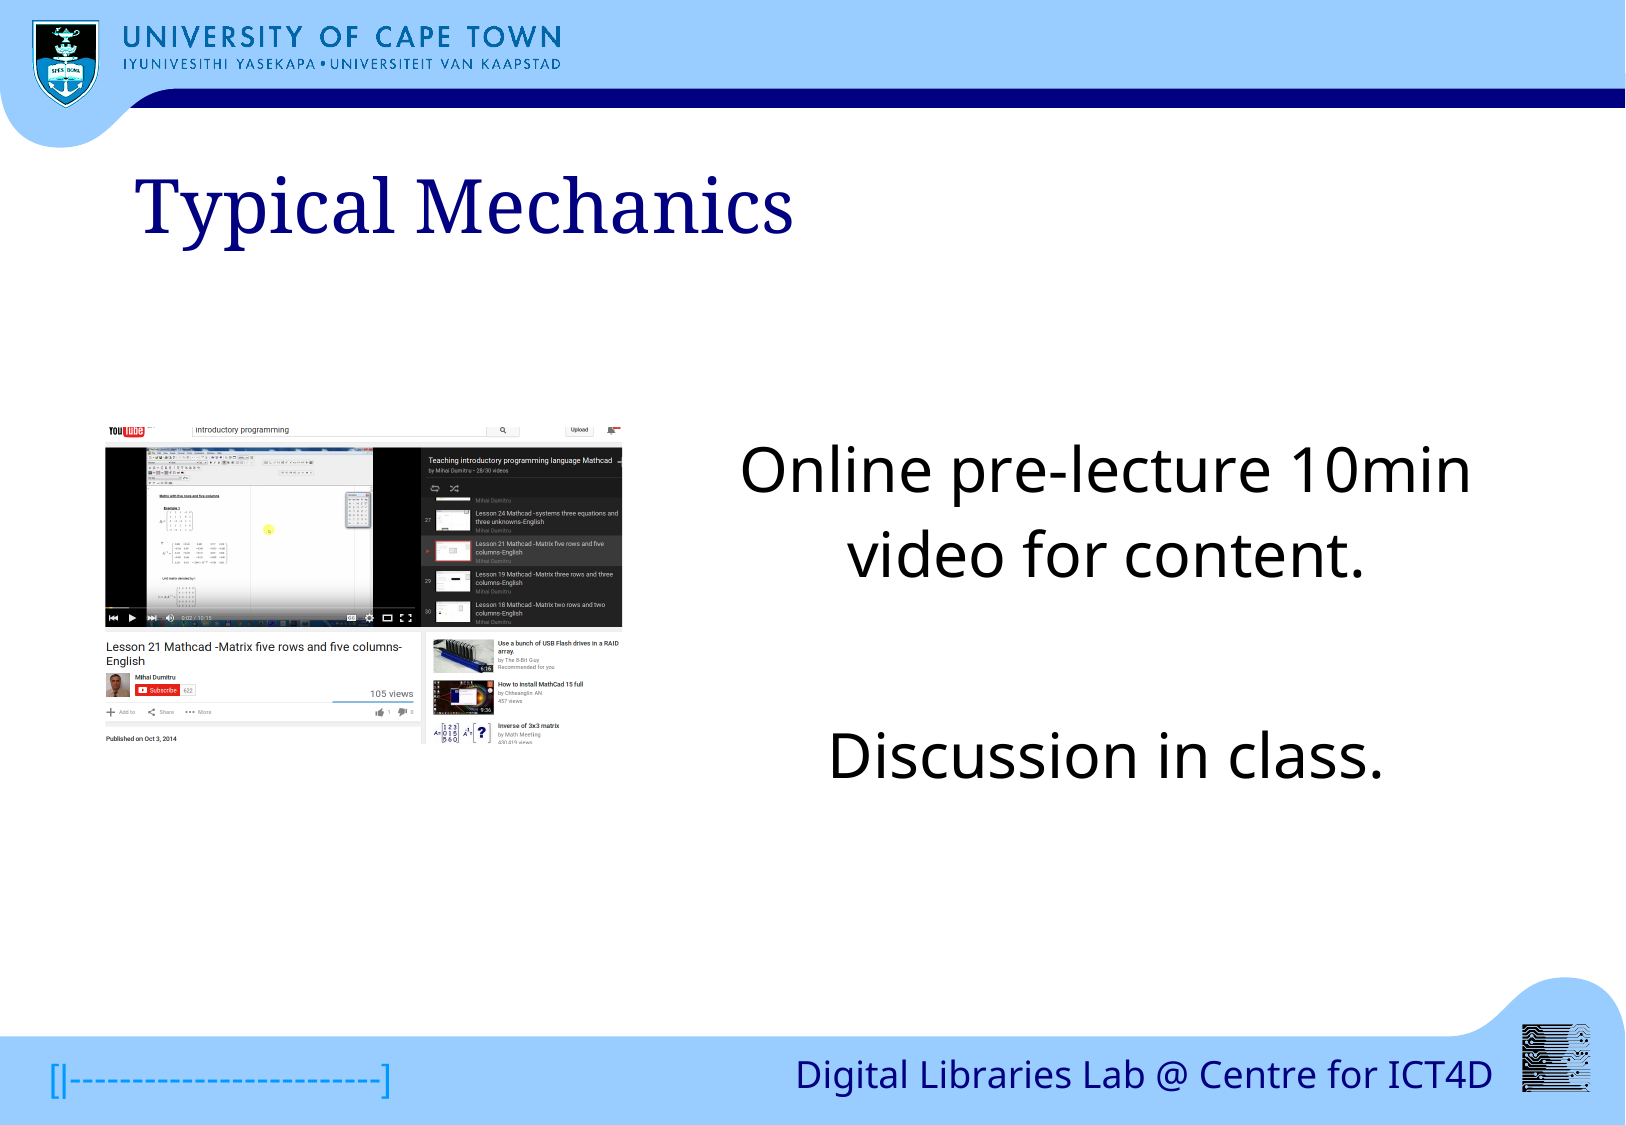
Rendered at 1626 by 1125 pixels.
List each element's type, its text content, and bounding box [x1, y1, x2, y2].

text_box [|-------------------------] [34, 1046, 663, 1112]
picture [32, 20, 100, 109]
picture [120, 23, 563, 71]
picture [105, 427, 623, 744]
title Typical Mechanics [134, 140, 1571, 268]
subtitle Online pre-lecture 10min video for content. Discussion in class. [701, 333, 1512, 889]
picture [1522, 1024, 1591, 1092]
